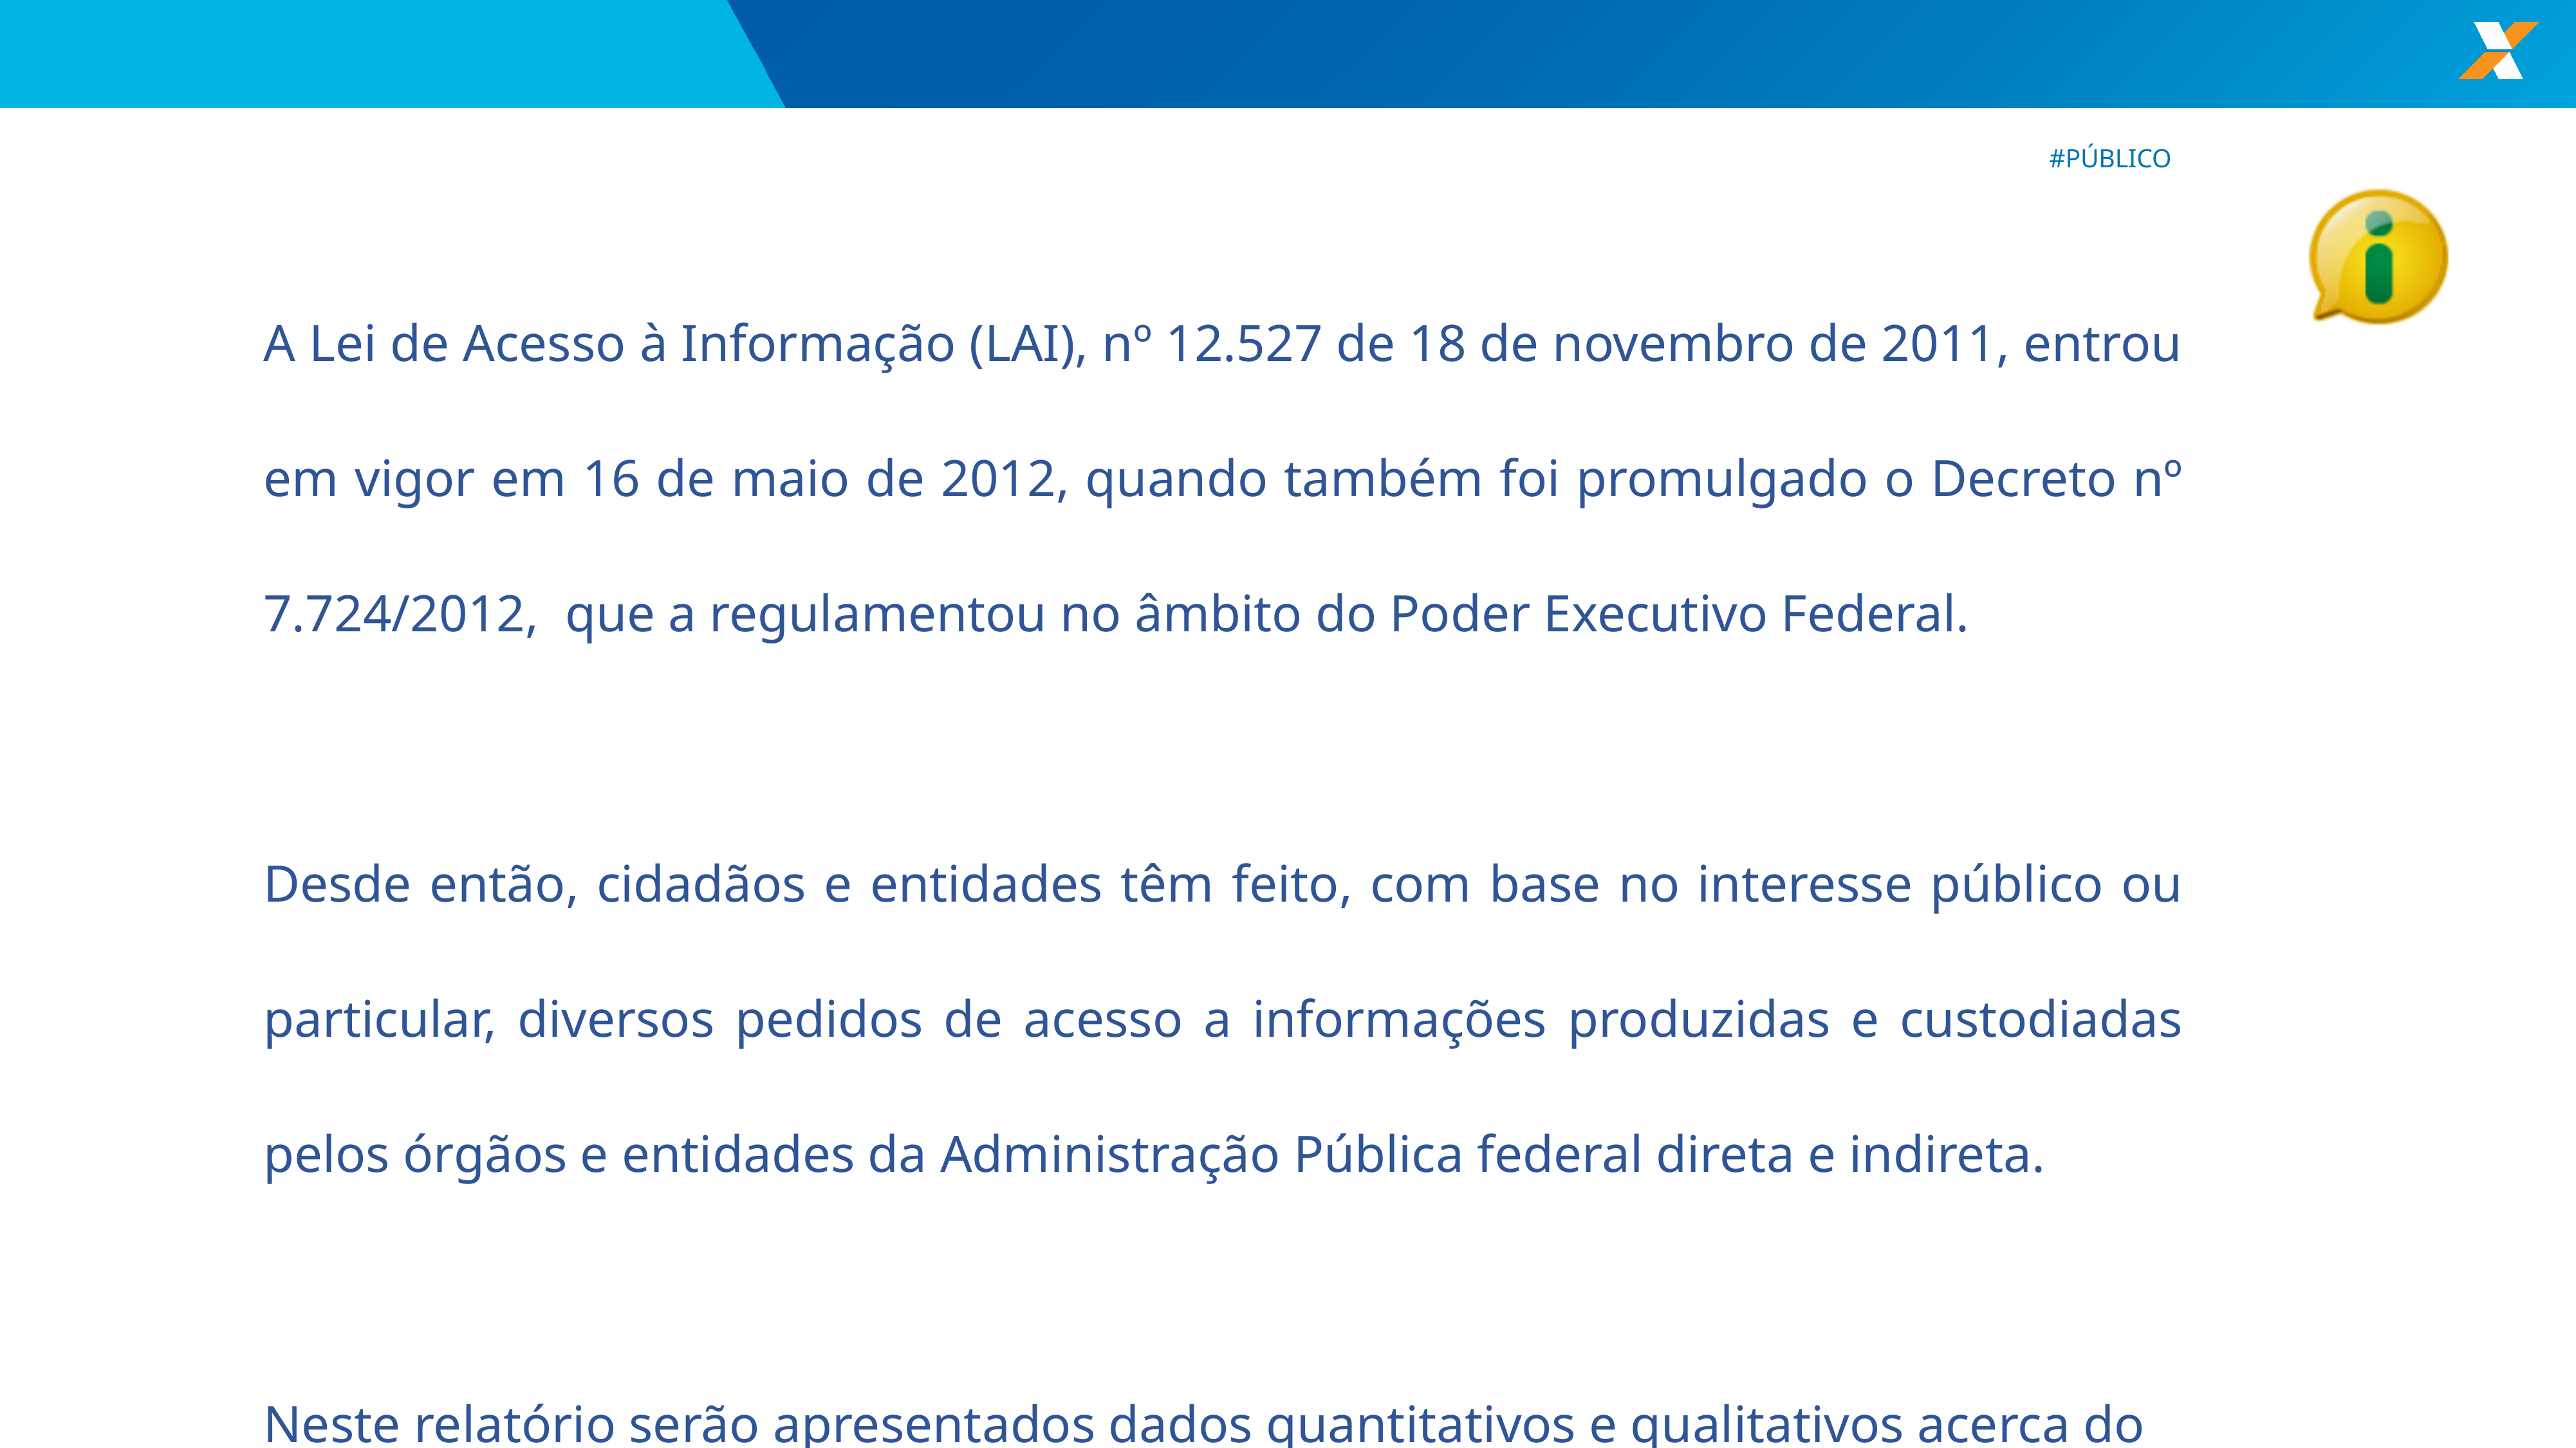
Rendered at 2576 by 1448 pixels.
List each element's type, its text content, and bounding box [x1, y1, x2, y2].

text_box #PÚBLICO [2039, 144, 2499, 184]
text_box A Lei de Acesso à Informação (LAI), nº 12.527 de 18 de novembro de 2011, entrou em vigor em 16 de maio de 2012, quando também foi promulgado o Decreto nº 7.724/2012, que a regulamentou no âmbito do Poder Executivo Federal. Desde então, cidadãos e entidades têm feito, com base no interesse público ou particular, diversos pedidos de acesso a informações produzidas e custodiadas pelos órgãos e entidades da Administração Pública federal direta e indireta. Neste relatório serão apresentados dados quantitativos e qualitativos acerca do atendimento à Lei de Acesso à Informação na CAIXA, coletados a partir de maio de 2012, com ênfase nos resultados do ano de 2023. [254, 259, 2196, 1442]
picture [2274, 184, 2499, 355]
